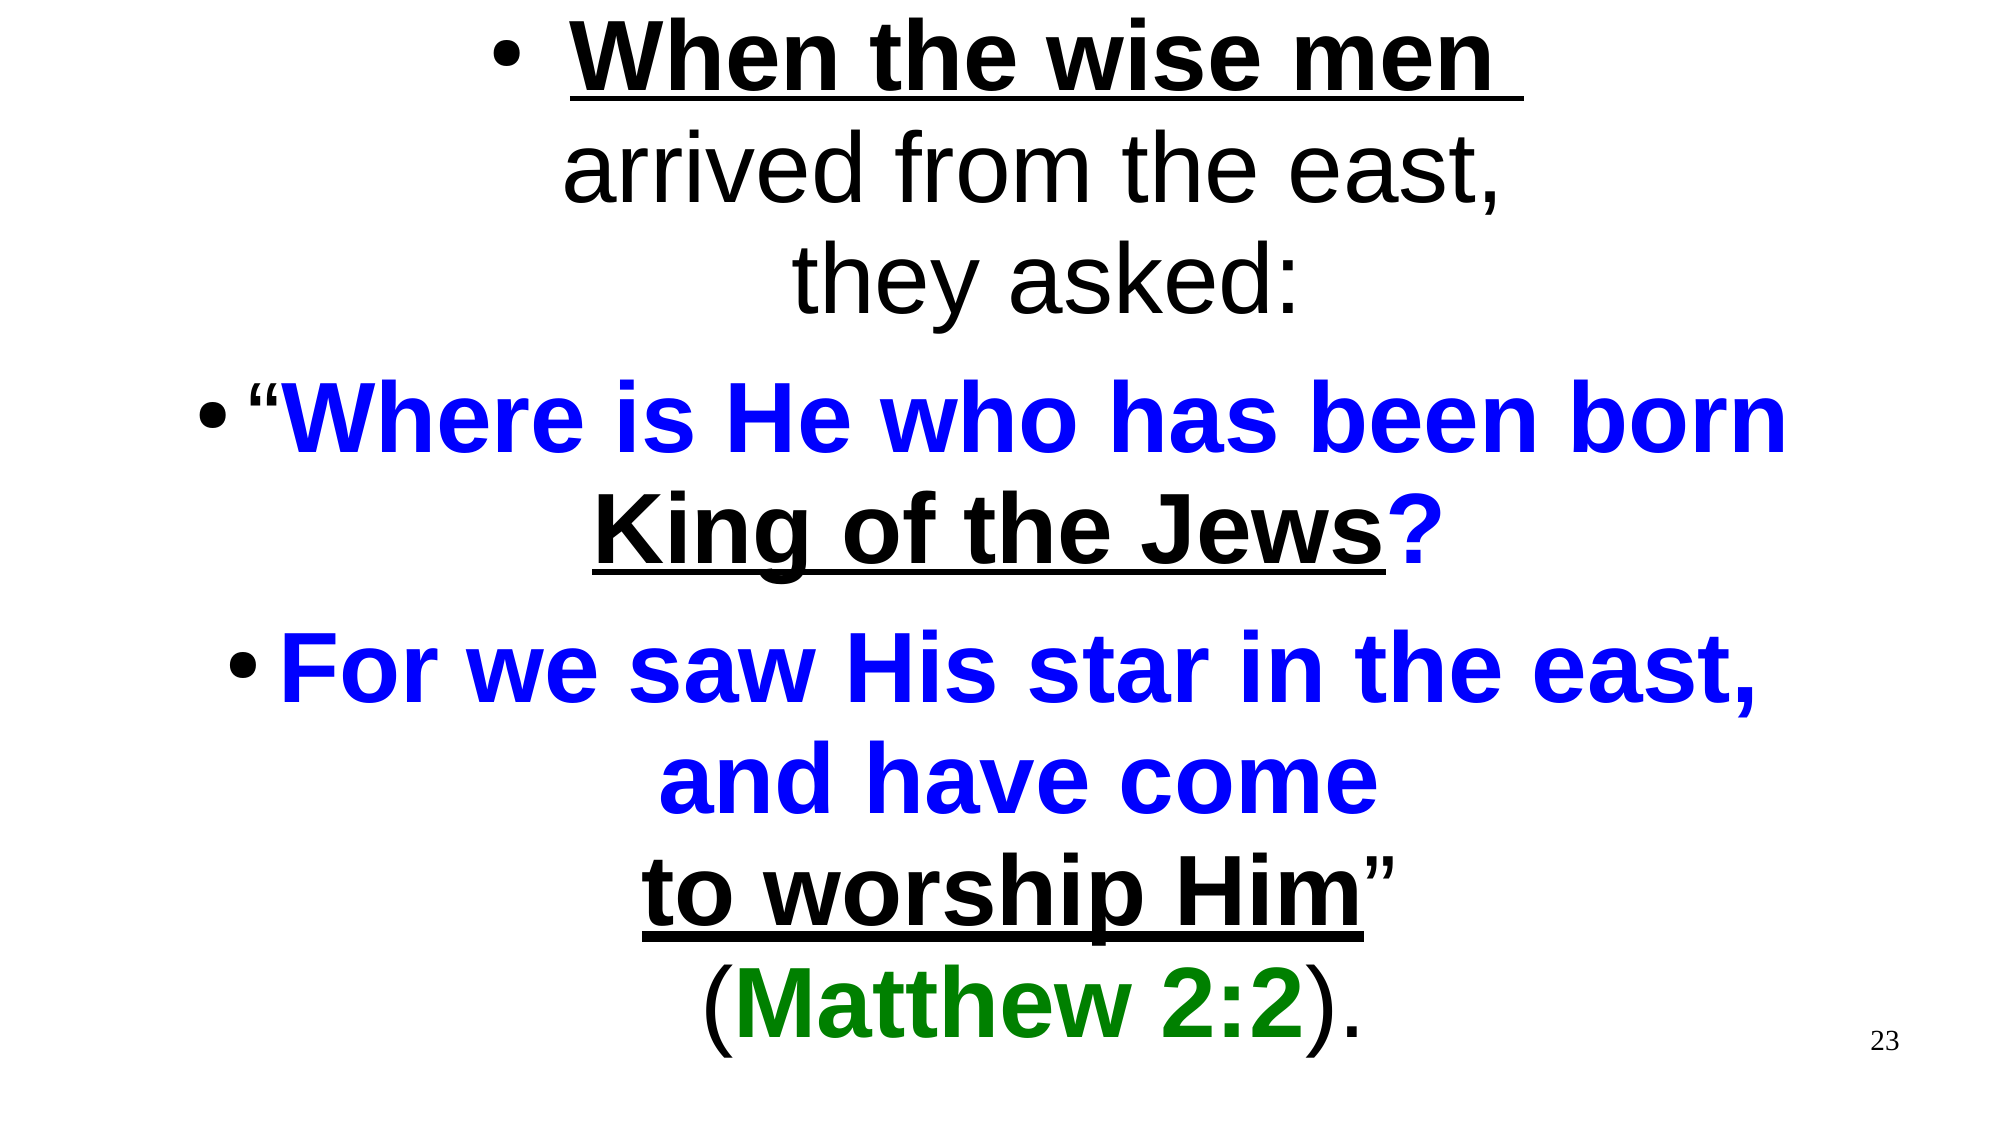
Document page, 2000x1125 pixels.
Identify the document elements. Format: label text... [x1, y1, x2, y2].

list When the wise men arrived from the east, they asked: “Where is He who has been born King of the Jews? For we saw His star in the east, and have come to worship Him” (Matthew 2:2). [0, 0, 1996, 1123]
